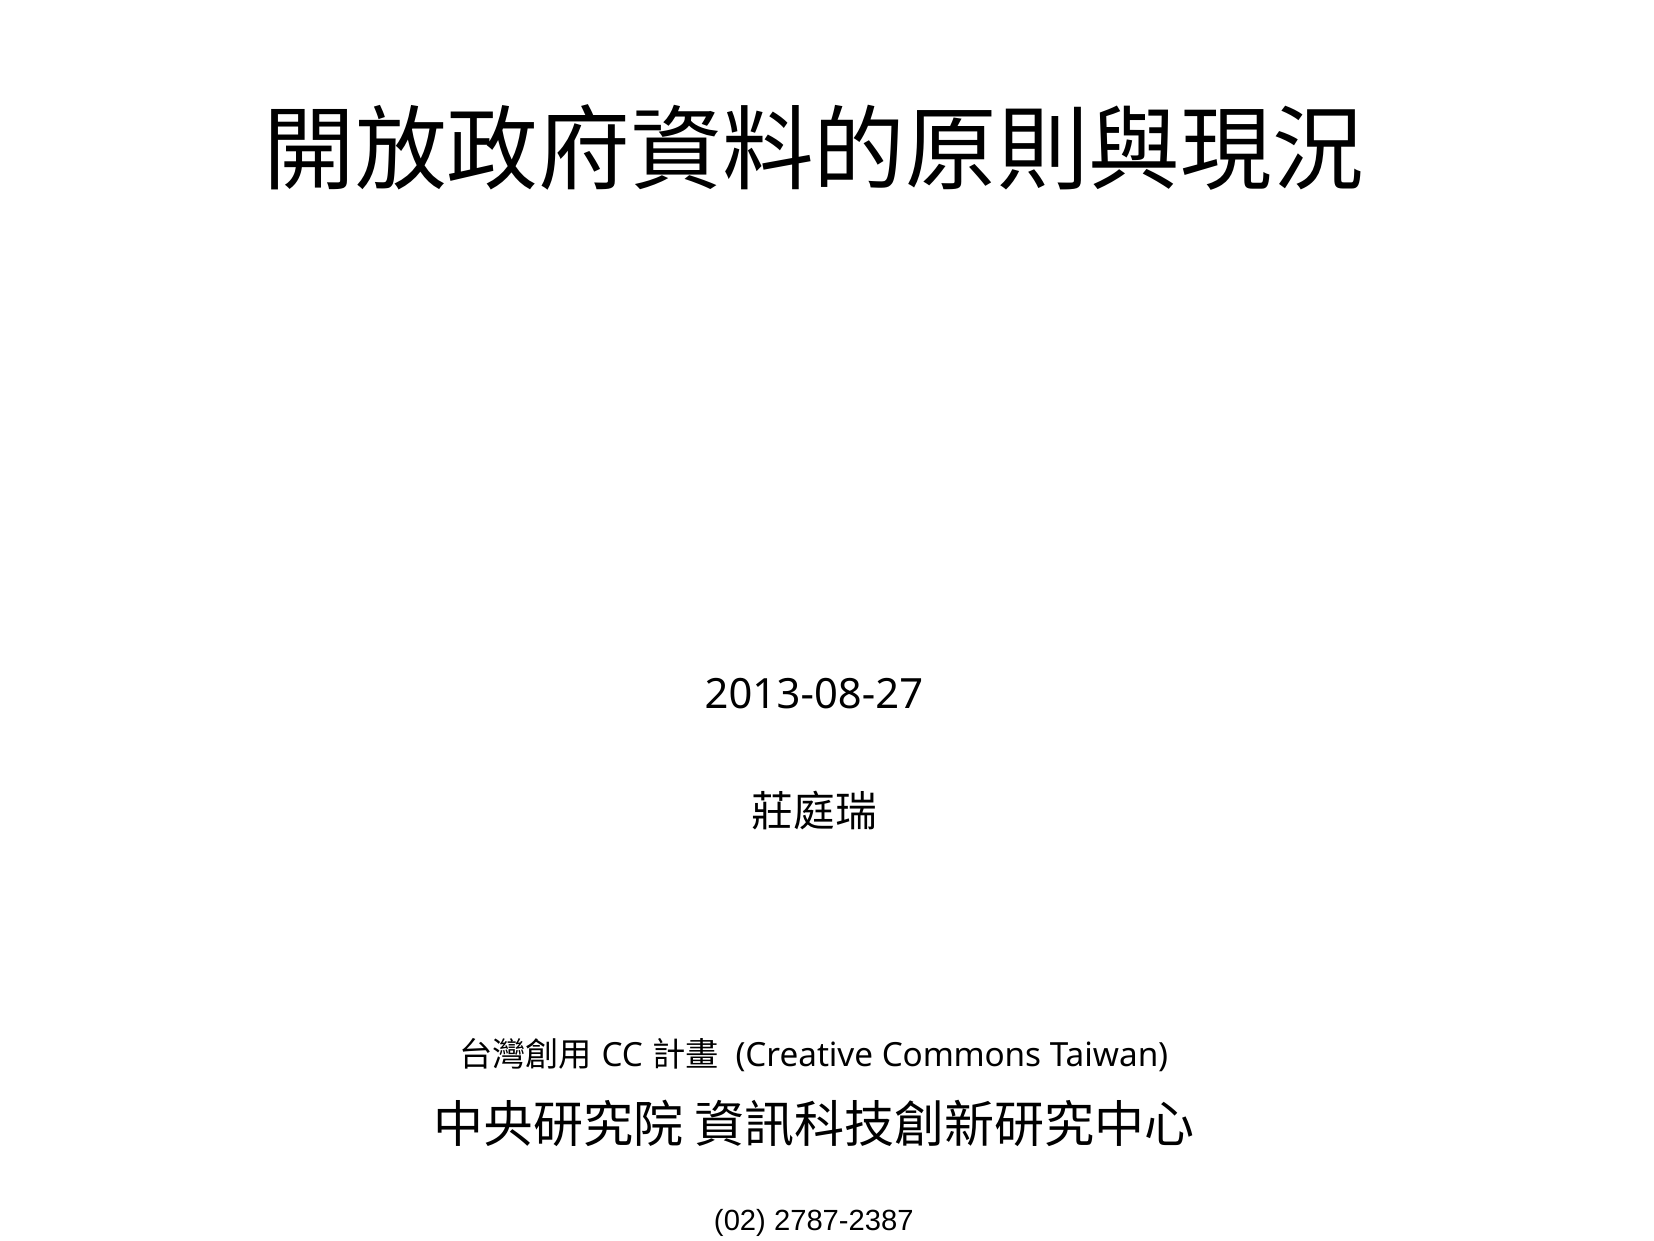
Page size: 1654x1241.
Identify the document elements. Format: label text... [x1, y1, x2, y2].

subtitle 開放政府資料的原則與現況 2013-08-27 莊庭瑞 台灣創用CC計畫 (Creative Commons Taiwan) 中央研究院 資訊科技創新研究中心 (02) 2787-2387 contact@creativecommons.org.tw http://www.creativecommons.tw [69, 68, 1559, 1144]
